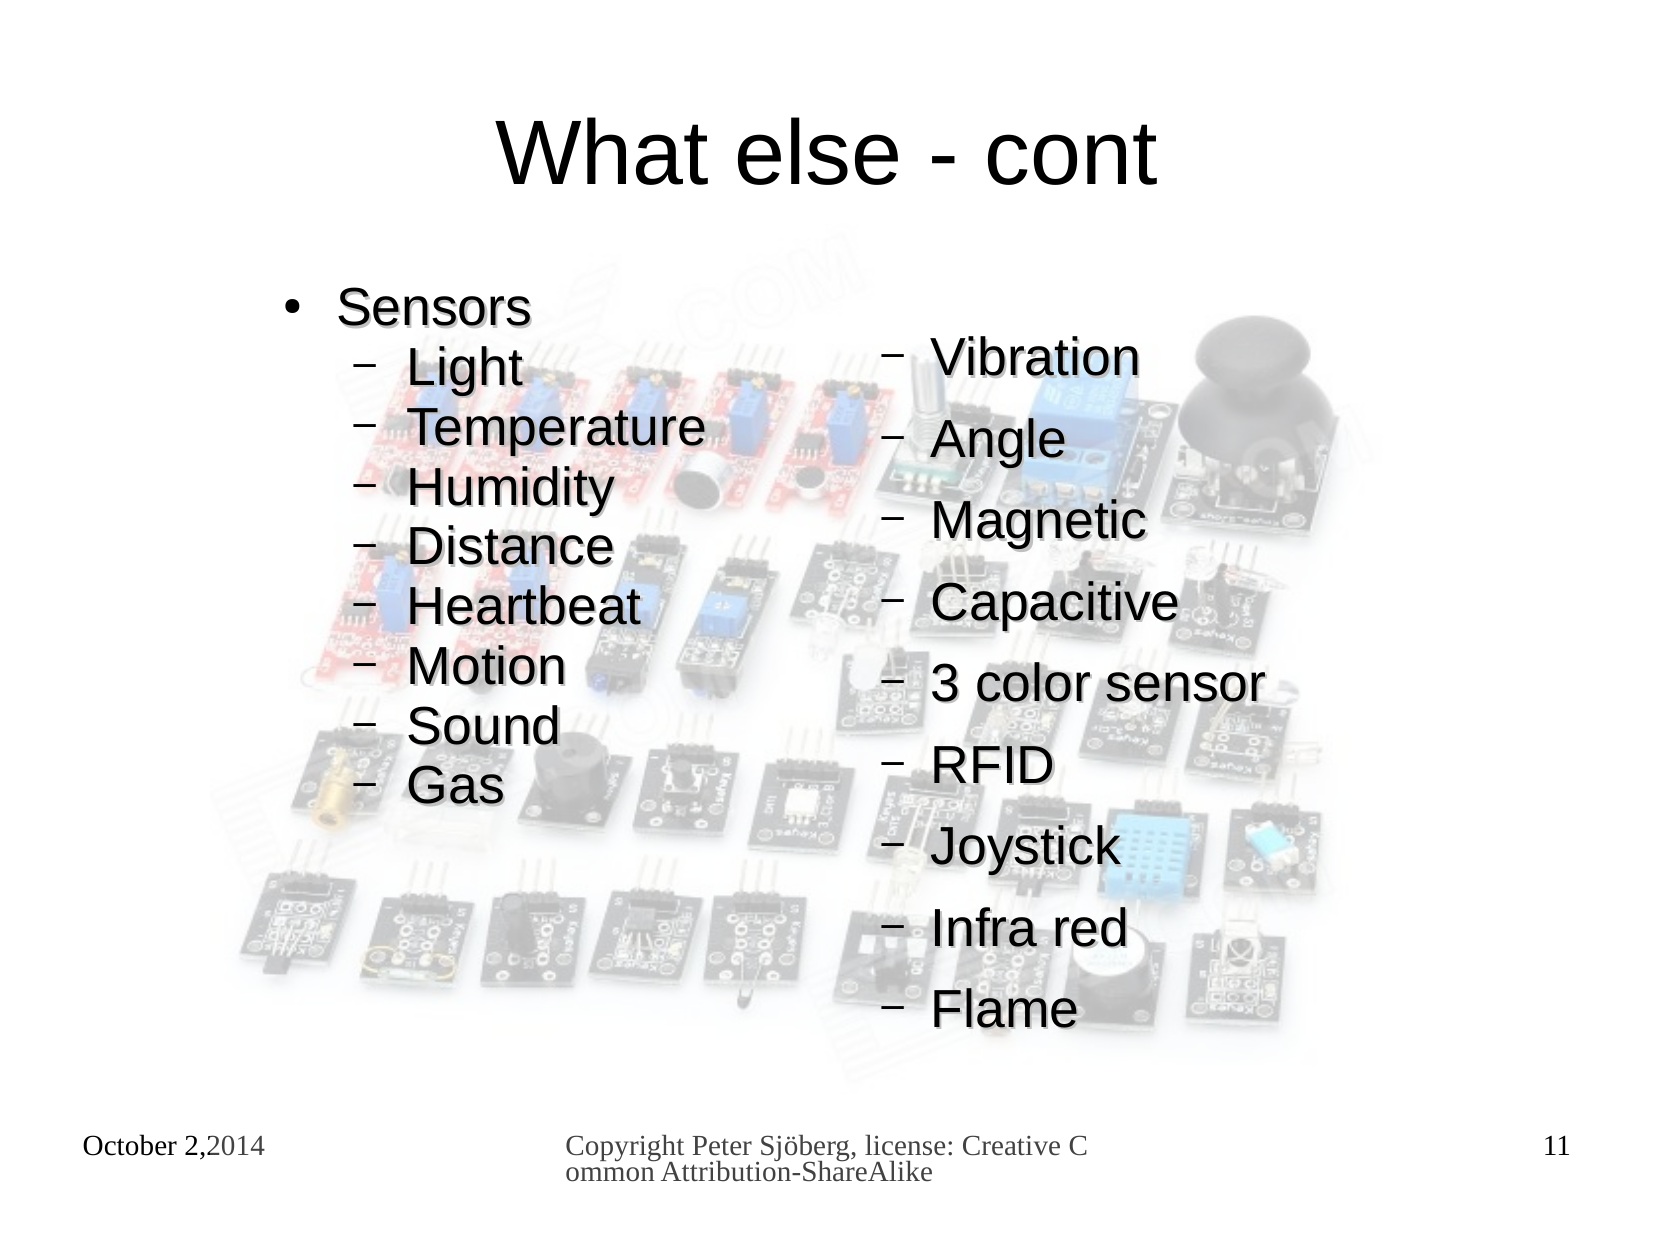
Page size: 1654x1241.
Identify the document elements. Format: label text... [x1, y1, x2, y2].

title What else - cont [82, 49, 1571, 257]
picture [210, 257, 1396, 1231]
text_box Sensors Light Temperature Humidity Distance Heartbeat Motion Sound Gas [250, 270, 751, 1075]
list Vibration Angle Magnetic Capacitive 3 color sensor RFID Joystick Infra red Flame [800, 327, 1351, 1047]
